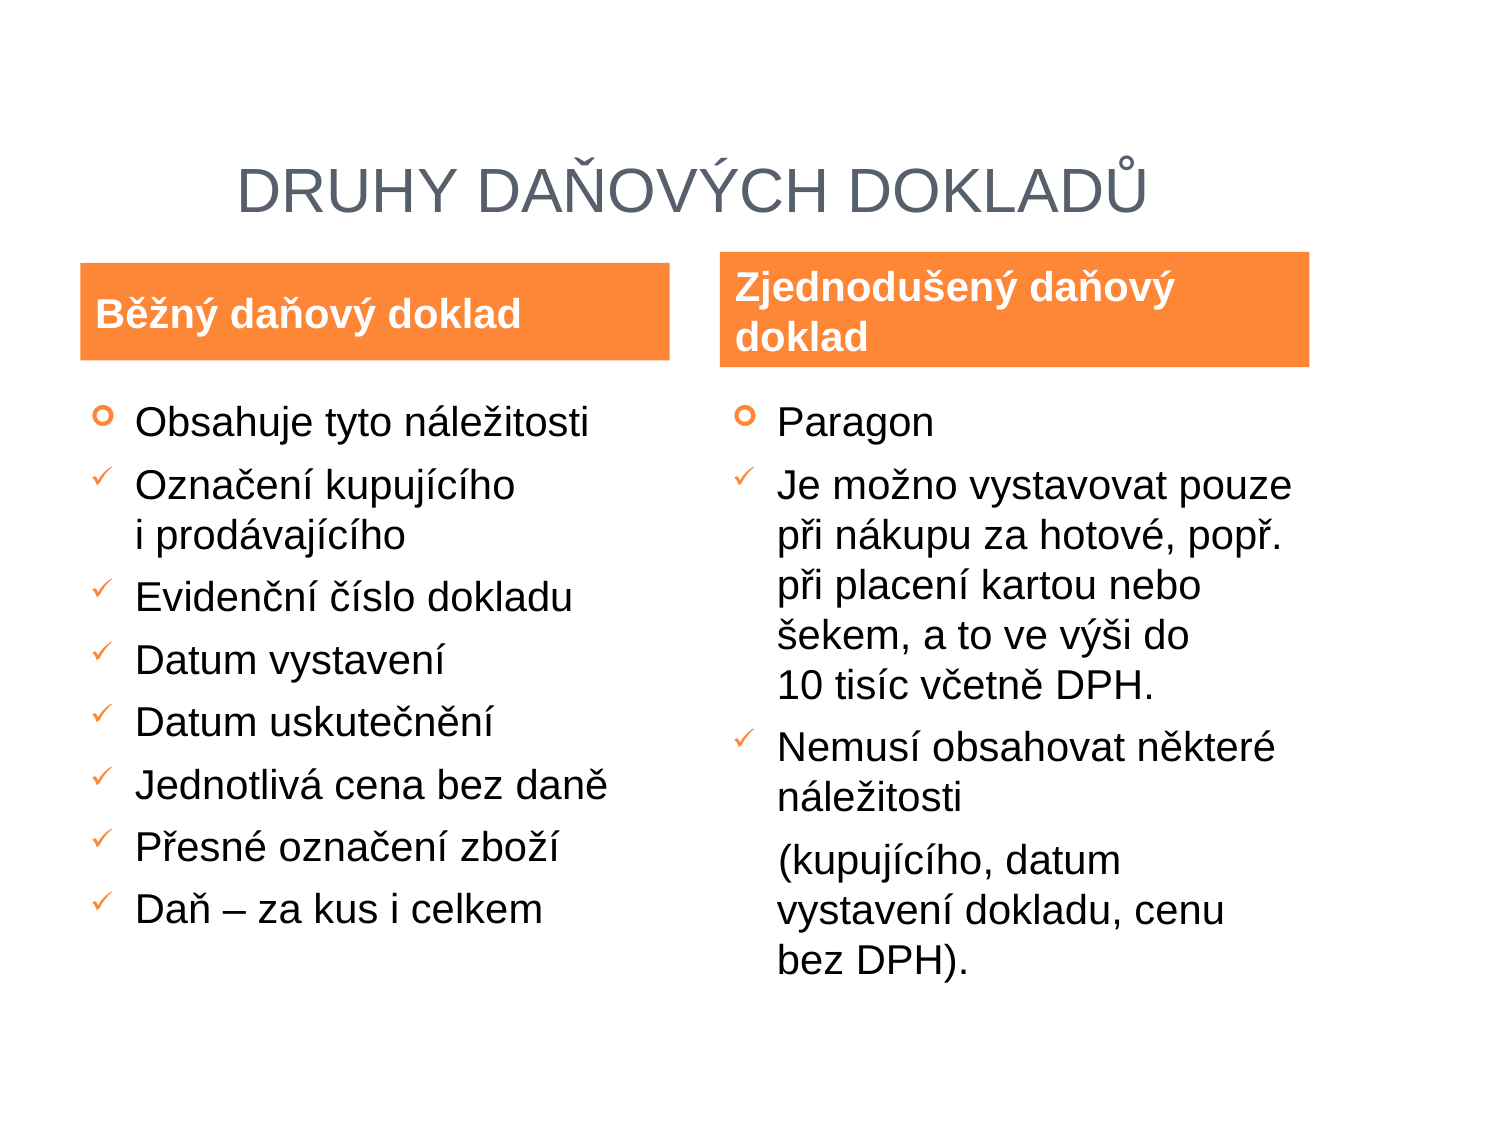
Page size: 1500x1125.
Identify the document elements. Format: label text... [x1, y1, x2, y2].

title DRUHY DAŇOVÝCH DOKLADŮ [74, 44, 1313, 233]
list Paragon Je možno vystavovat pouze při nákupu za hotové, popř. při placení kartou nebo šekem, a to ve výši do 10 tisíc včetně DPH. Nemusí obsahovat některé náležitosti (kupujícího, datum vystavení dokladu, cenu bez DPH). [717, 387, 1318, 1026]
list Běžný daňový doklad [80, 262, 670, 361]
list Obsahuje tyto náležitosti Označení kupujícího i prodávajícího Evidenční číslo dokladu Datum vystavení Datum uskutečnění Jednotlivá cena bez daně Přesné označení zboží Daň – za kus i celkem [75, 387, 676, 1026]
list Zjednodušený daňový doklad [719, 251, 1310, 368]
